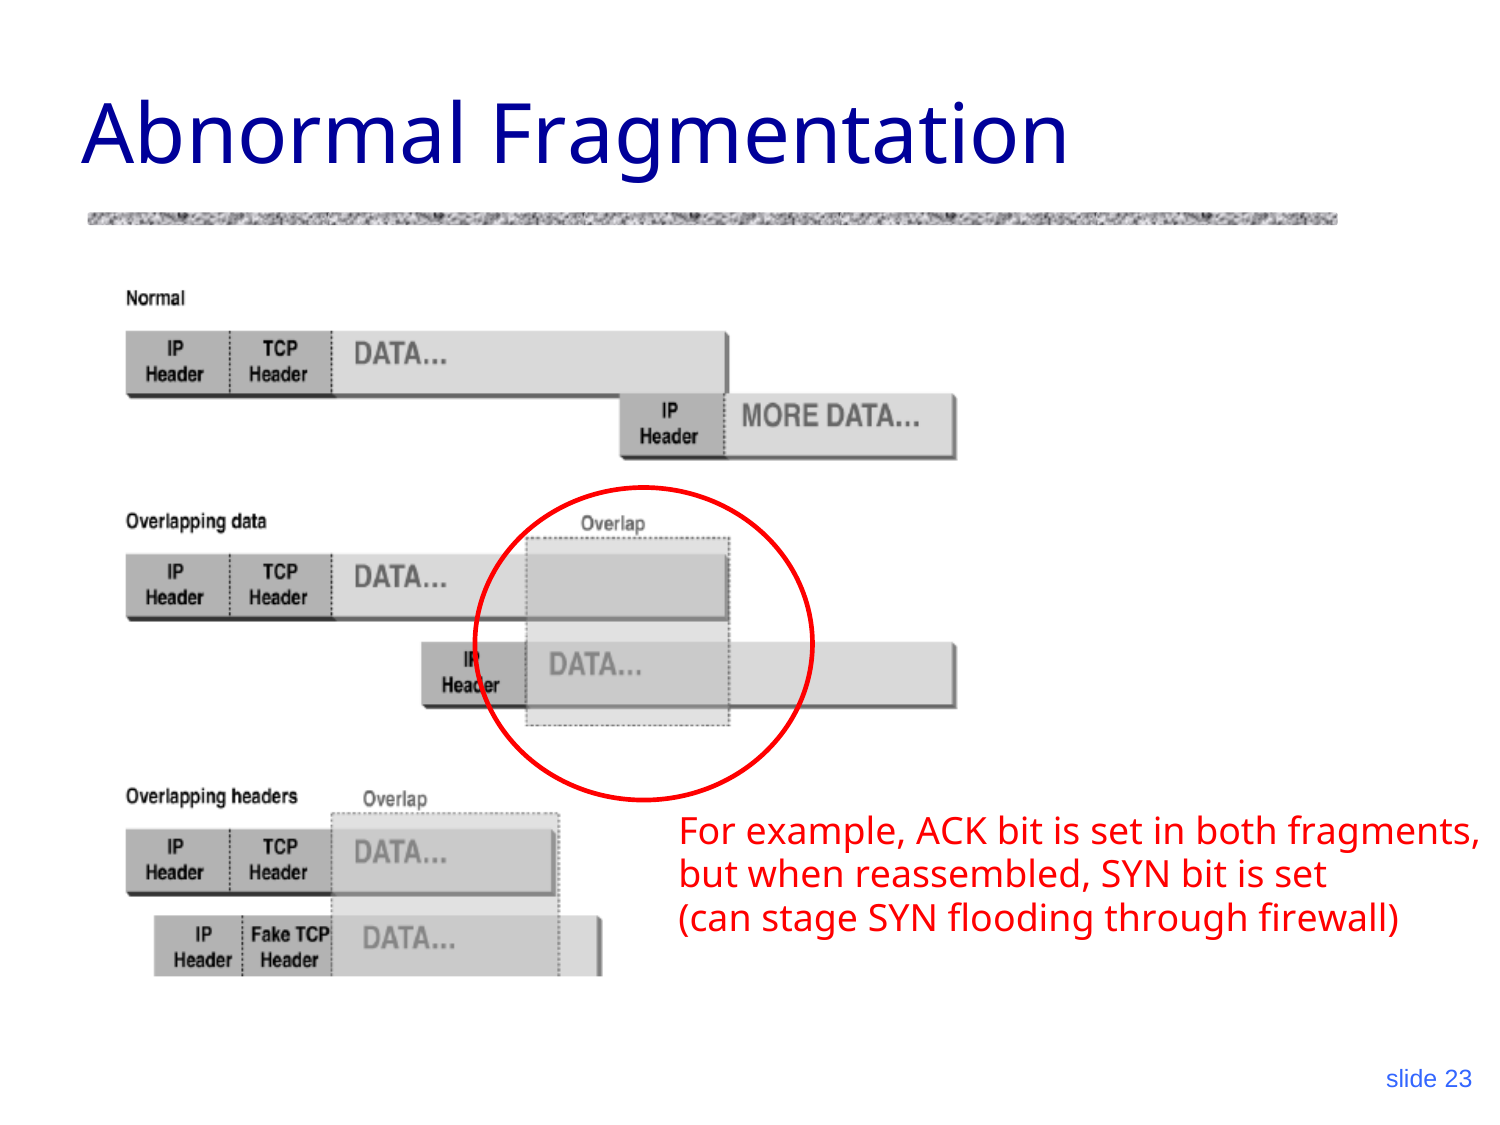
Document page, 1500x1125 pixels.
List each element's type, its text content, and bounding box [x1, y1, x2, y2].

picture [112, 278, 972, 1000]
text_box For example, ACK bit is set in both fragments, but when reassembled, SYN bit is set (can stage SYN flooding through firewall) [663, 800, 1497, 946]
picture [87, 212, 1338, 226]
text_box Abnormal Fragmentation [66, 37, 1342, 188]
picture [478, 490, 810, 797]
text_box slide <number> [1174, 1025, 1488, 1101]
